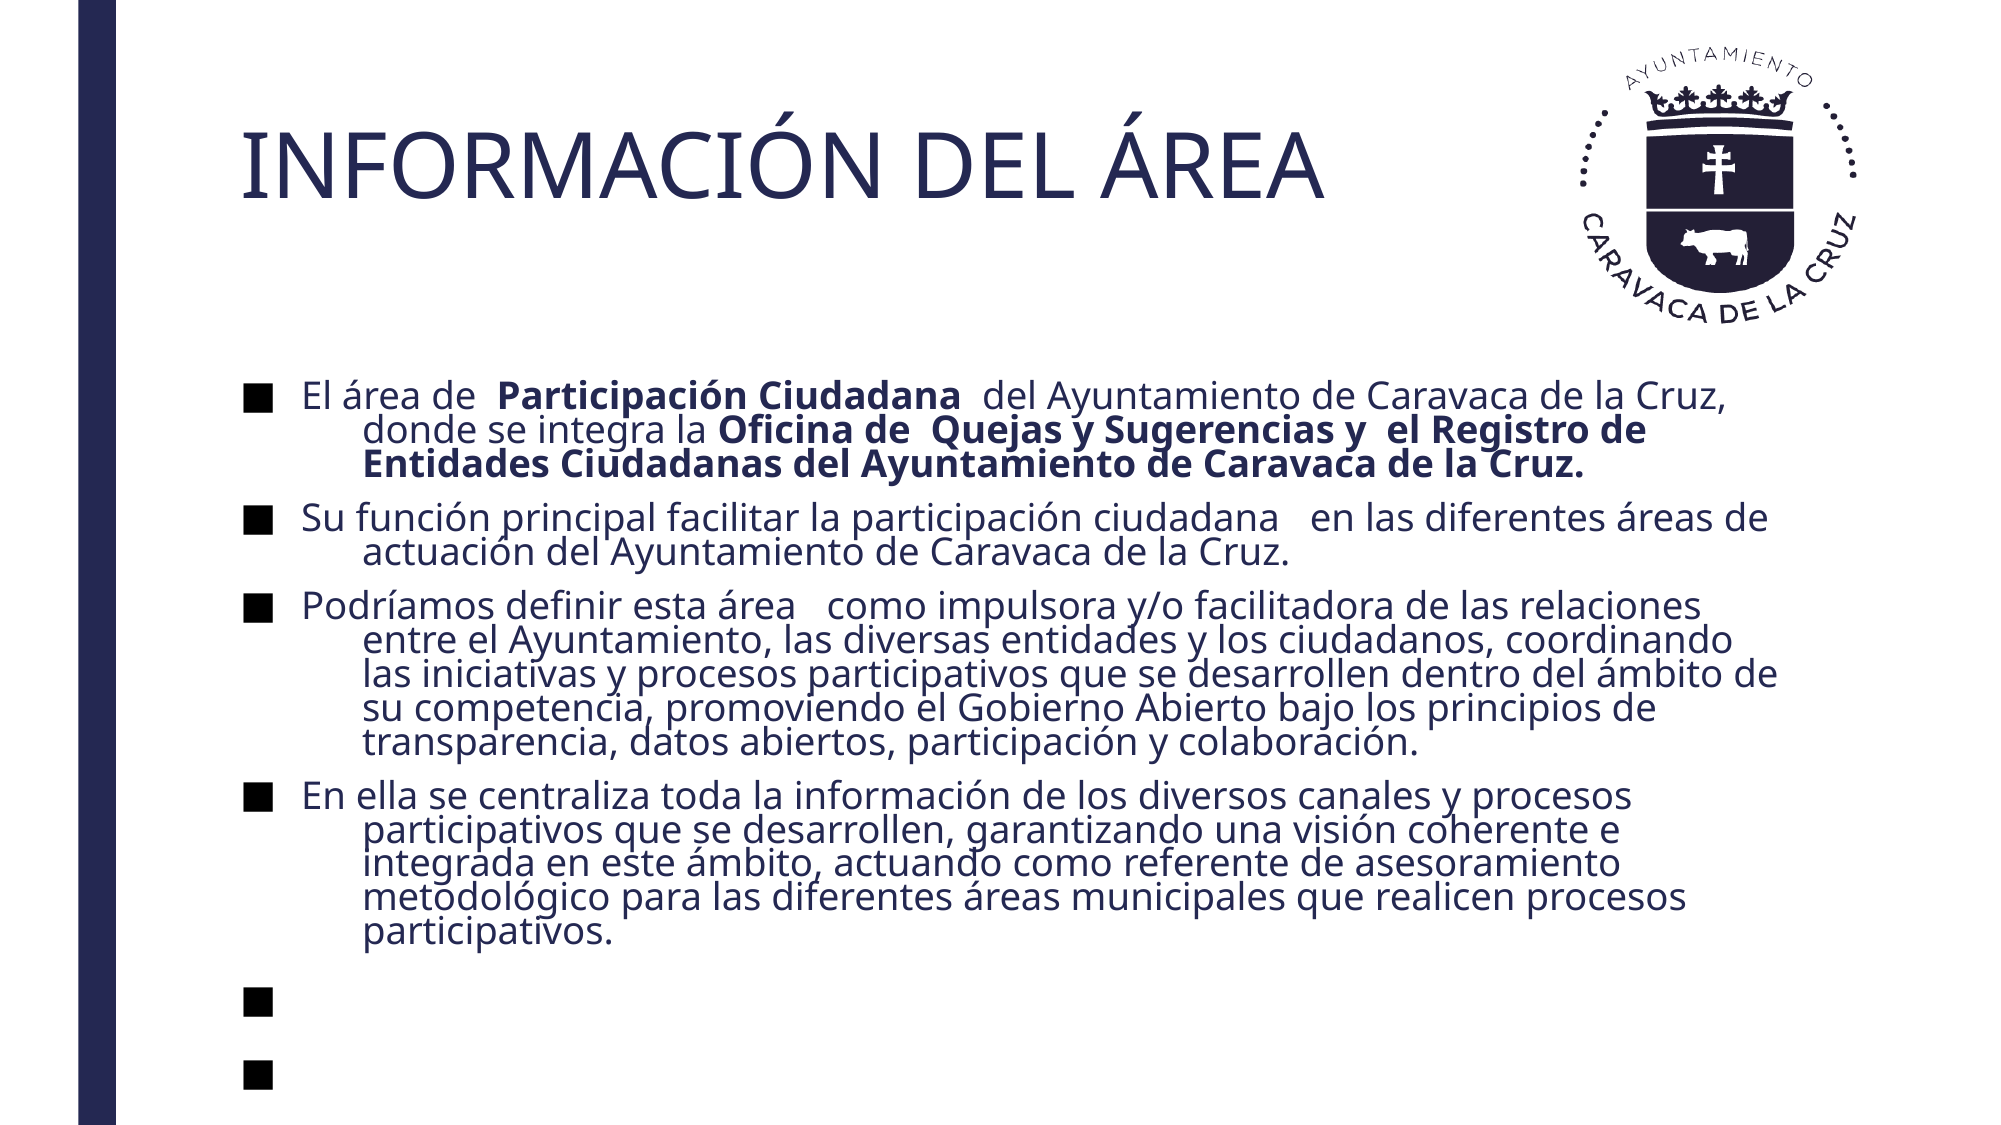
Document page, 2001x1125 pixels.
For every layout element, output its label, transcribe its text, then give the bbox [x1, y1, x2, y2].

title INFORMACIÓN DEL ÁREA [225, 112, 1801, 357]
list El área de Participación Ciudadana del Ayuntamiento de Caravaca de la Cruz, donde se integra la Oficina de Quejas y Sugerencias y el Registro de Entidades Ciudadanas del Ayuntamiento de Caravaca de la Cruz. Su función principal facilitar la participación ciudadana en las diferentes áreas de actuación del Ayuntamiento de Caravaca de la Cruz. Podríamos definir esta área como impulsora y/o facilitadora de las relaciones entre el Ayuntamiento, las diversas entidades y los ciudadanos, coordinando las iniciativas y procesos participativos que se desarrollen dentro del ámbito de su competencia, promoviendo el Gobierno Abierto bajo los principios de transparencia, datos abiertos, participación y colaboración. En ella se centraliza toda la información de los diversos canales y procesos participativos que se desarrollen, garantizando una visión coherente e integrada en este ámbito, actuando como referente de asesoramiento metodológico para las diferentes áreas municipales que realicen procesos participativos. [225, 375, 1801, 963]
picture [1573, 44, 1864, 331]
